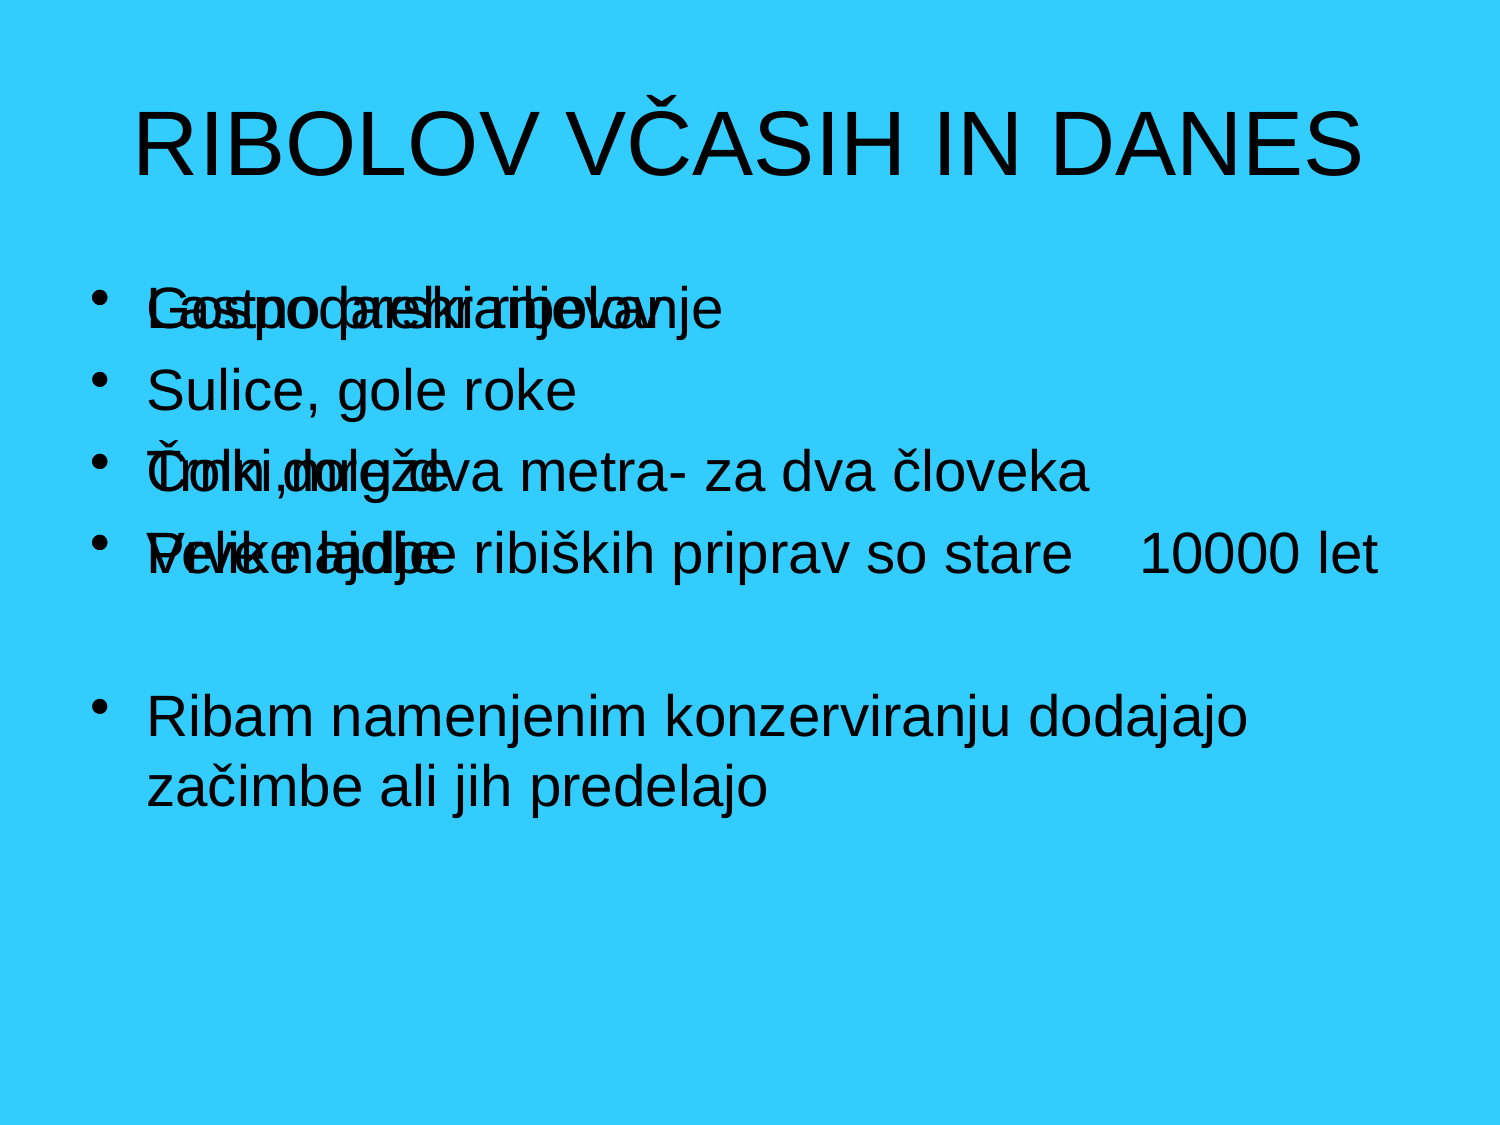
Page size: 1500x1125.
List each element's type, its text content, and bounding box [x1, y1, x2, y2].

list Gospodarski ribolov Trnki,mreže Velike ladje Ribam namenjenim konzerviranju dodajajo začimbe ali jih predelajo [75, 262, 1425, 1005]
title RIBOLOV VČASIH IN DANES [75, 45, 1425, 233]
